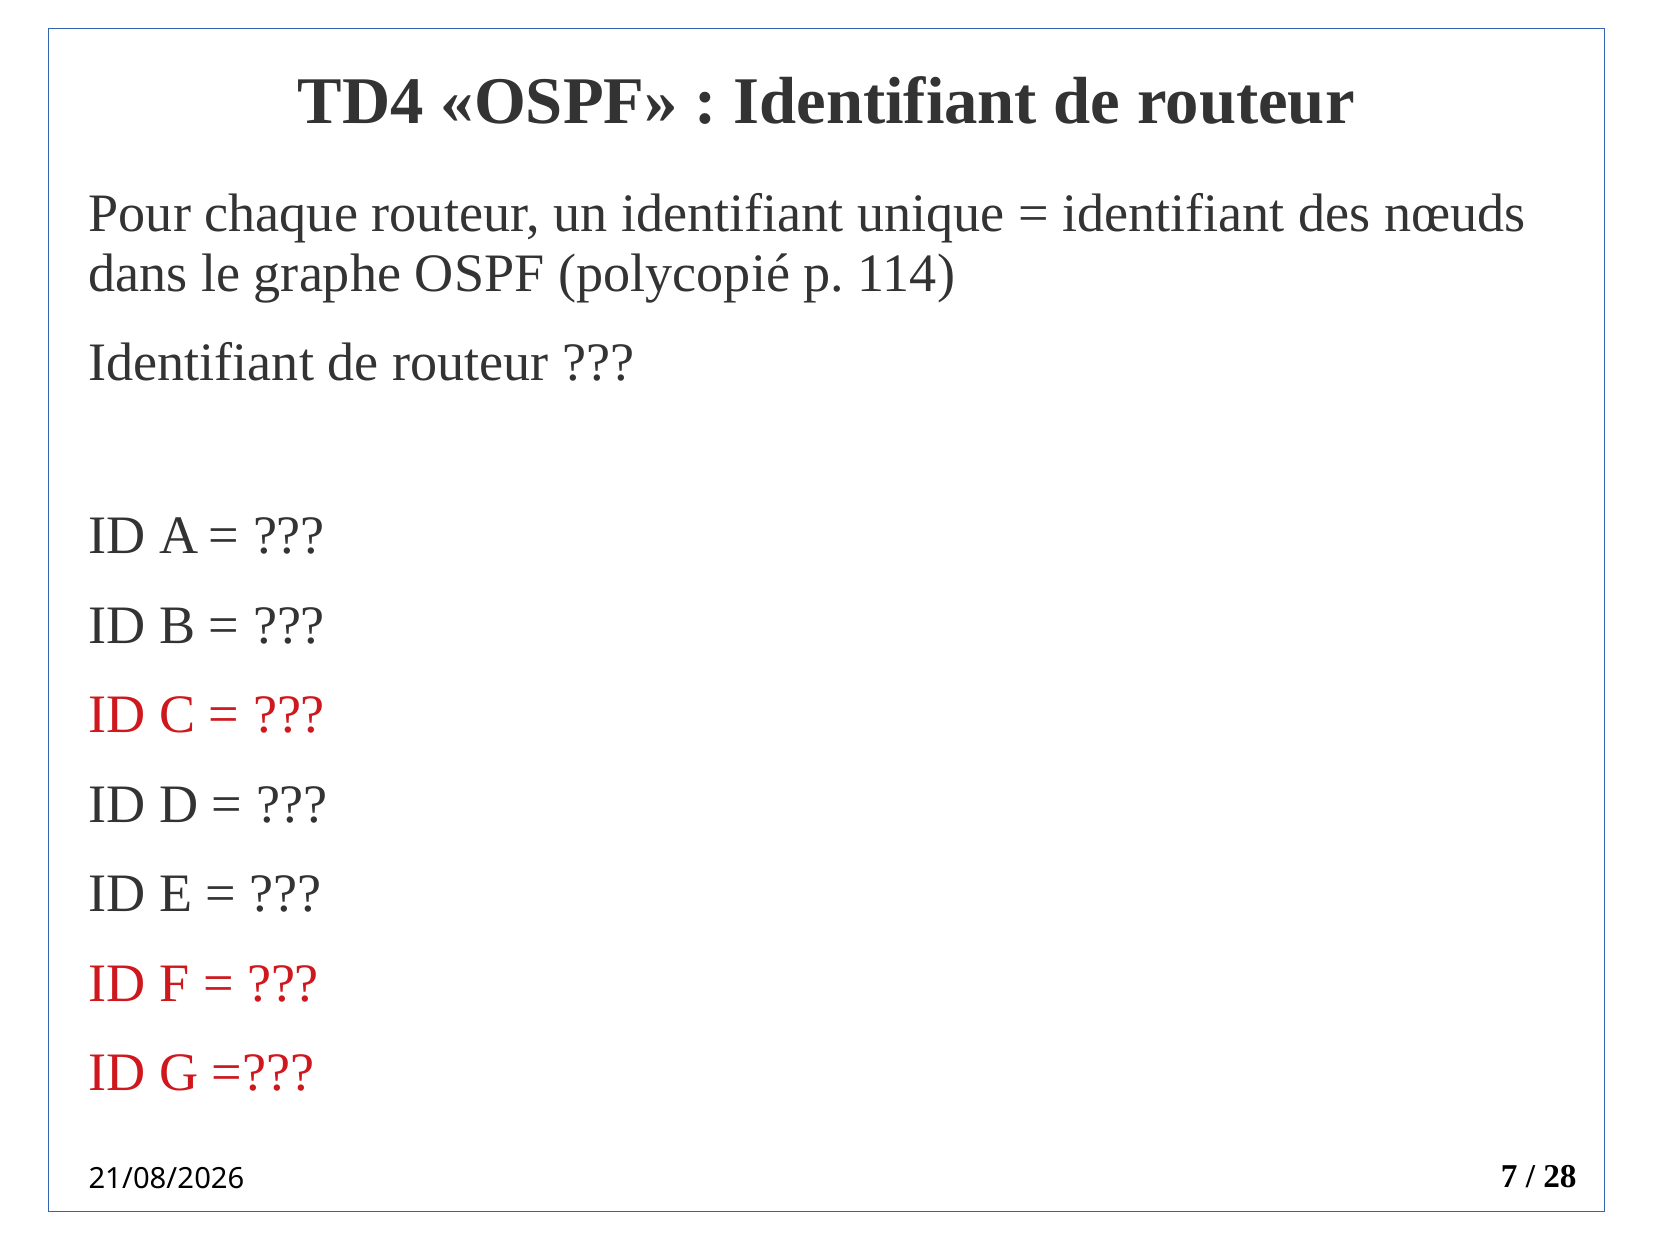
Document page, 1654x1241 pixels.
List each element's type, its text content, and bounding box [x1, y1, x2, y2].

list Pour chaque routeur, un identifiant unique = identifiant des nœuds dans le graphe OSPF (polycopié p. 114) Identifiant de routeur ??? ID A = ??? ID B = ??? ID C = ??? ID D = ??? ID E = ??? ID F = ??? ID G =??? [88, 183, 1565, 1123]
title TD4 «OSPF» : Identifiant de routeur [88, 61, 1565, 142]
